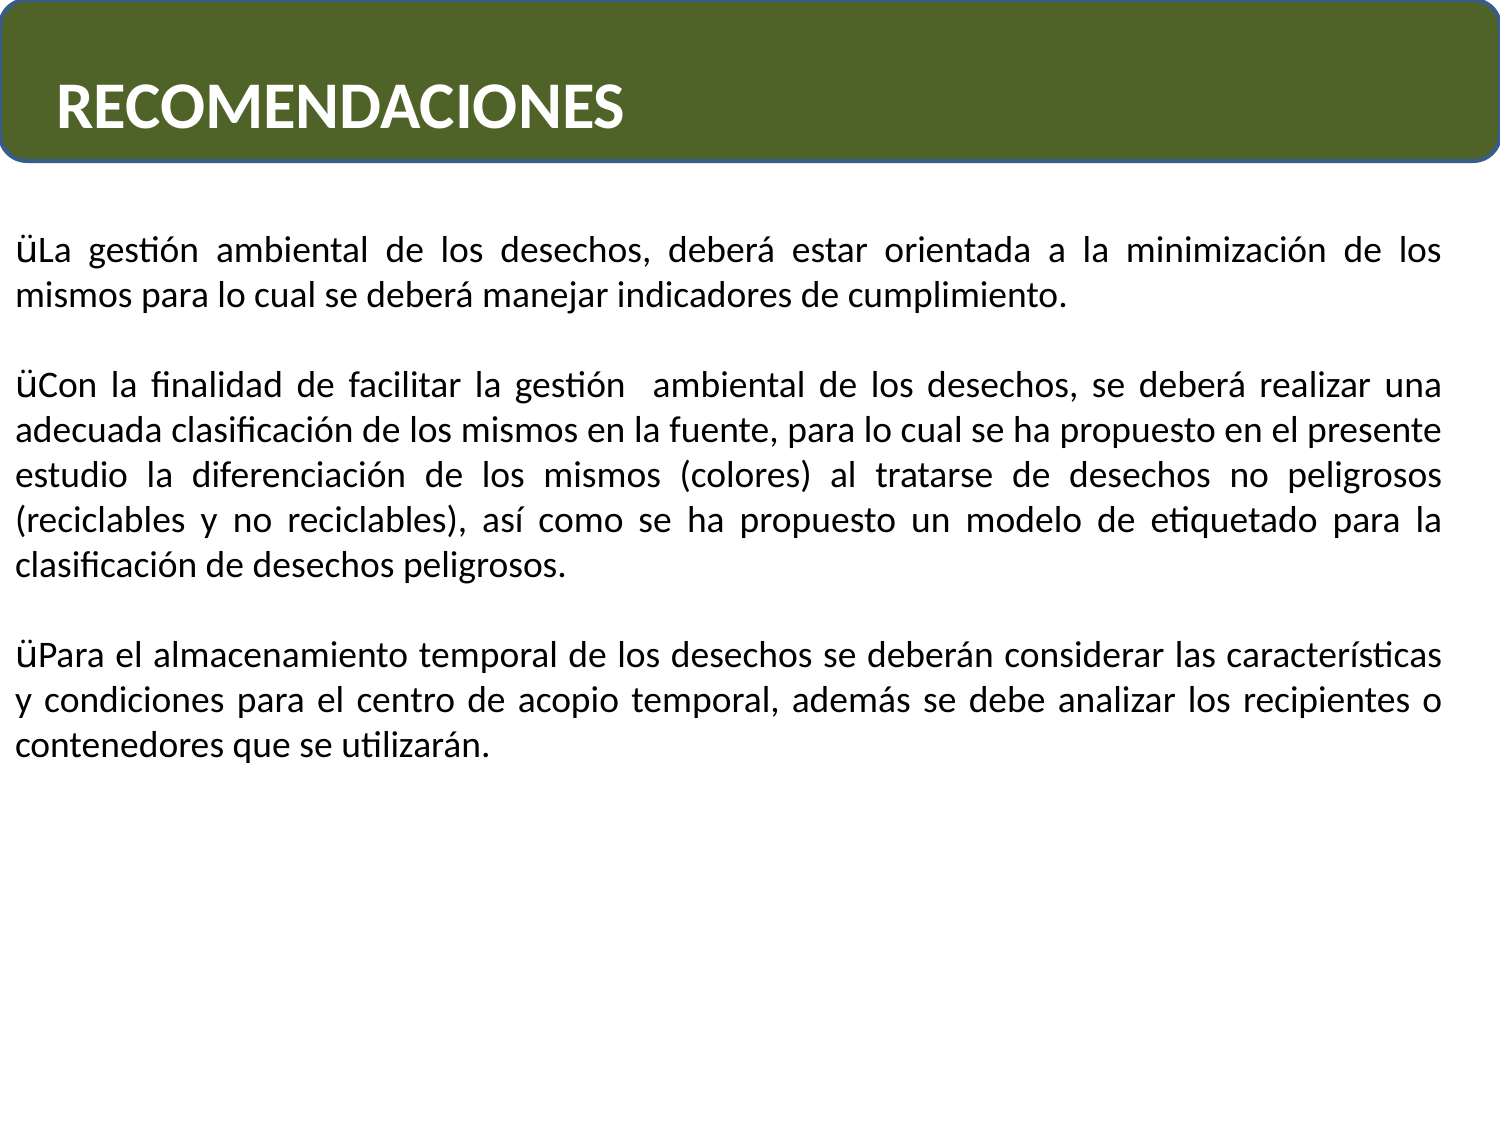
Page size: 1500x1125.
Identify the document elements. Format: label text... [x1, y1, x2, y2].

text_box RECOMENDACIONES [41, 54, 668, 151]
text_box [0, 0, 1500, 161]
text_box La gestión ambiental de los desechos, deberá estar orientada a la minimización de los mismos para lo cual se deberá manejar indicadores de cumplimiento. Con la finalidad de facilitar la gestión ambiental de los desechos, se deberá realizar una adecuada clasificación de los mismos en la fuente, para lo cual se ha propuesto en el presente estudio la diferenciación de los mismos (colores) al tratarse de desechos no peligrosos (reciclables y no reciclables), así como se ha propuesto un modelo de etiquetado para la clasificación de desechos peligrosos. Para el almacenamiento temporal de los desechos se deberán considerar las características y condiciones para el centro de acopio temporal, además se debe analizar los recipientes o contenedores que se utilizarán. [0, 172, 1459, 824]
